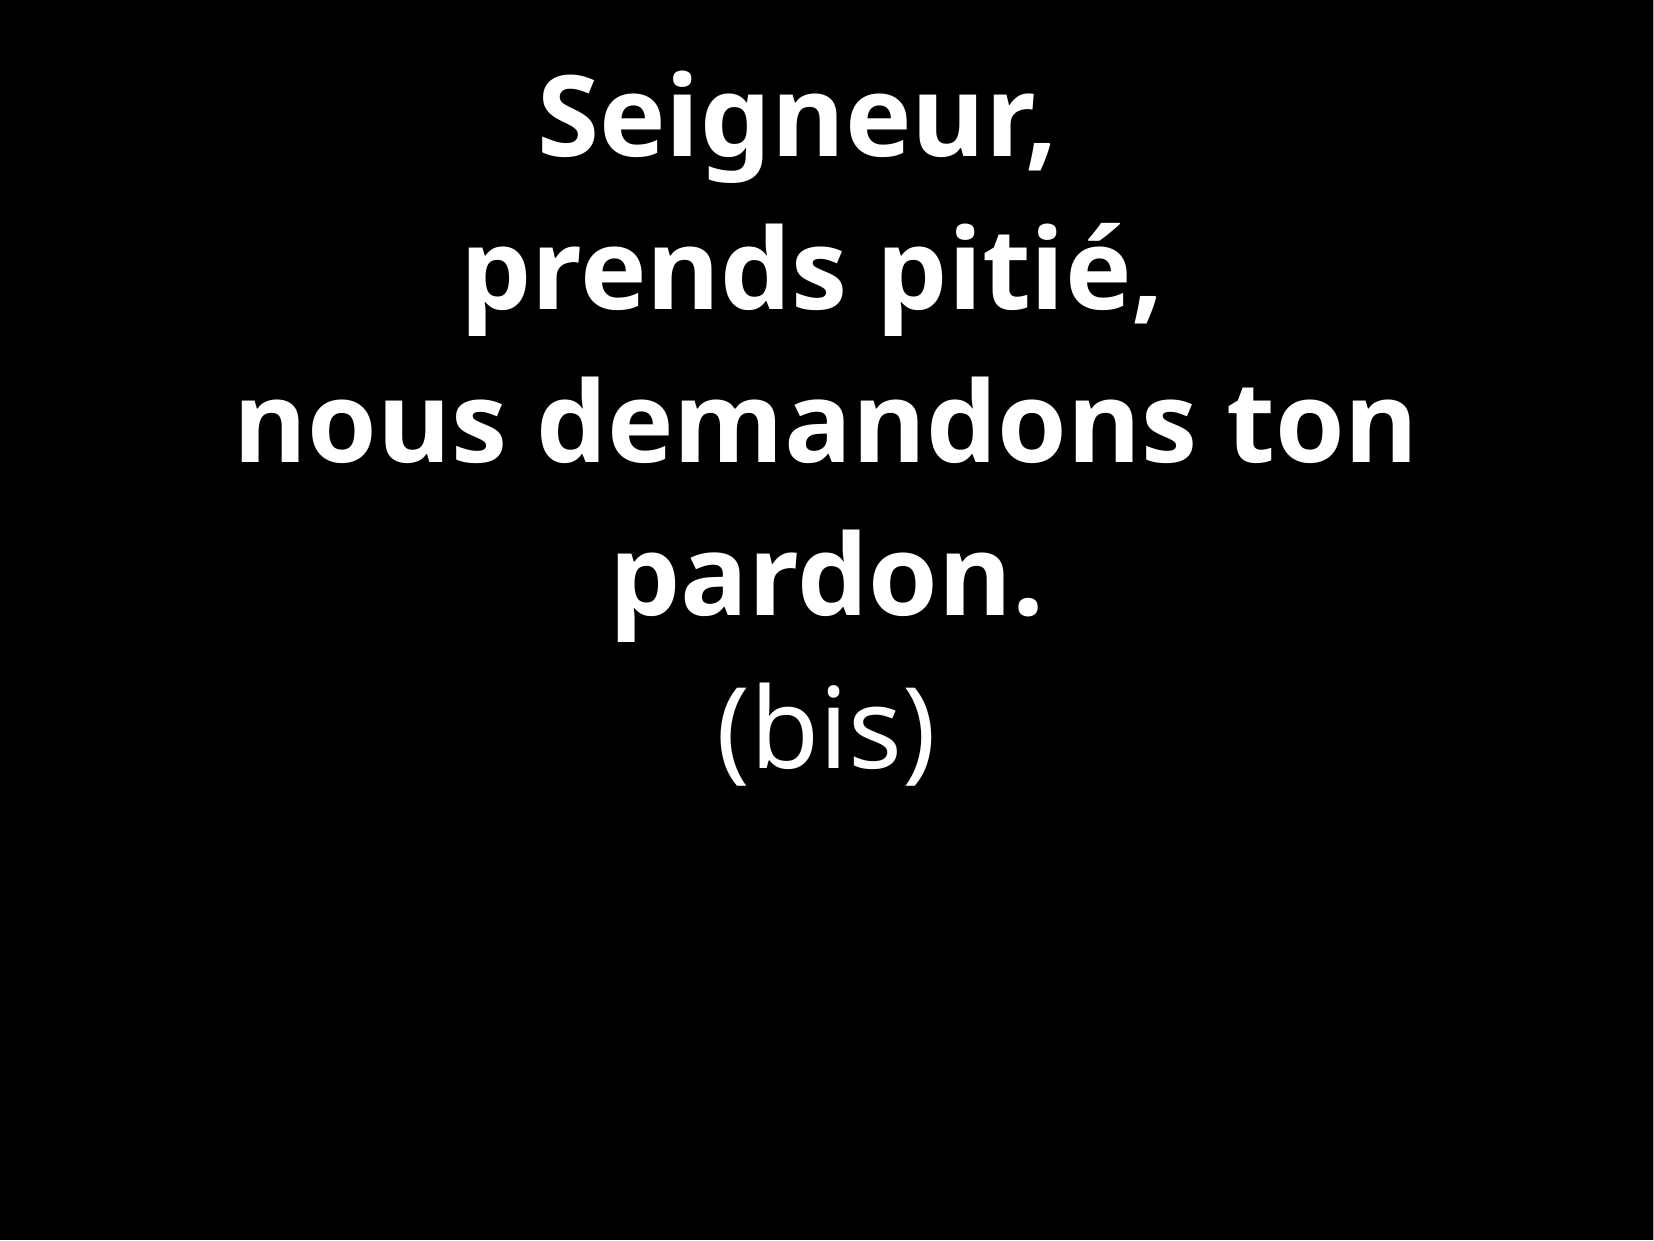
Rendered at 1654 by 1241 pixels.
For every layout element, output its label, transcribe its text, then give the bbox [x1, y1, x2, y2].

subtitle Seigneur, prends pitié, nous demandons ton pardon. (bis) [23, 23, 1630, 1121]
